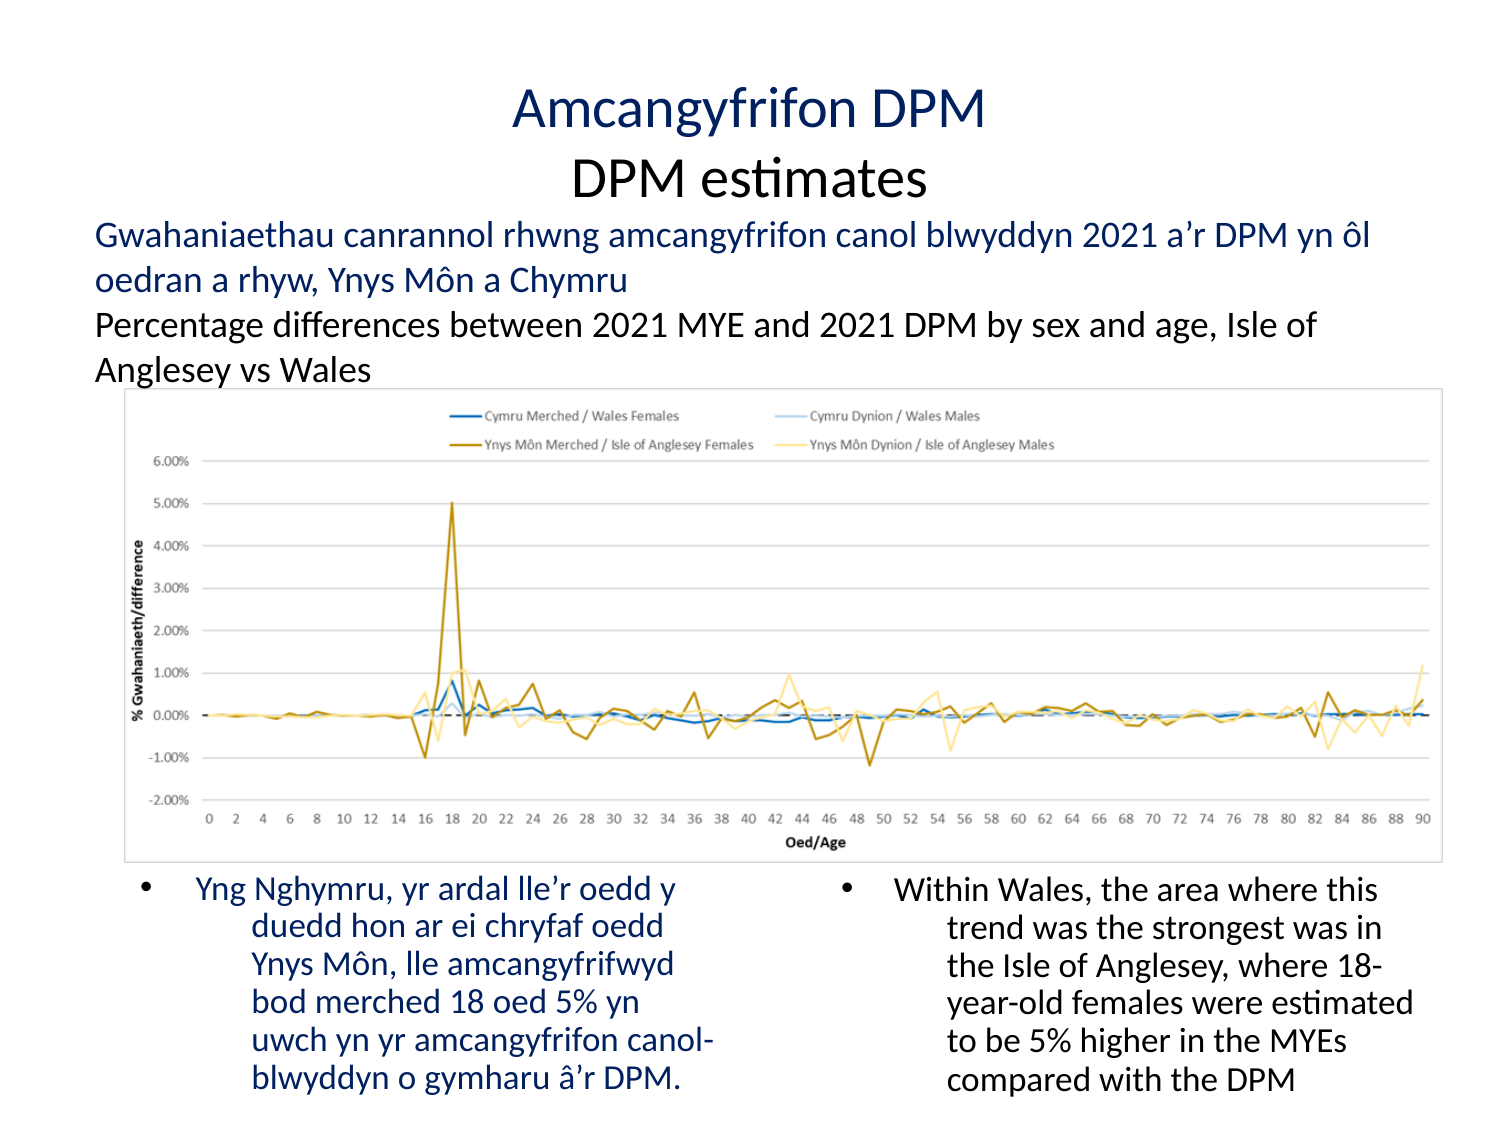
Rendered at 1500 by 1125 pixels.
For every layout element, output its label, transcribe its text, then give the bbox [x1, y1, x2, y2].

title Amcangyfrifon DPM DPM estimates [75, 45, 1426, 233]
picture [124, 388, 1443, 863]
text_box Gwahaniaethau canrannol rhwng amcangyfrifon canol blwyddyn 2021 a’r DPM yn ôl oedran a rhyw, Ynys Môn a Chymru Percentage differences between 2021 MYE and 2021 DPM by sex and age, Isle of Anglesey vs Wales [79, 202, 1430, 400]
list Within Wales, the area where this trend was the strongest was in the Isle of Anglesey, where 18-year-old females were estimated to be 5% higher in the MYEs compared with the DPM [826, 863, 1431, 1125]
text_box Yng Nghymru, yr ardal lle’r oedd y duedd hon ar ei chryfaf oedd Ynys Môn, lle amcangyfrifwyd bod merched 18 oed 5% yn uwch yn yr amcangyfrifon canol-blwyddyn o gymharu â’r DPM. [125, 863, 730, 1119]
